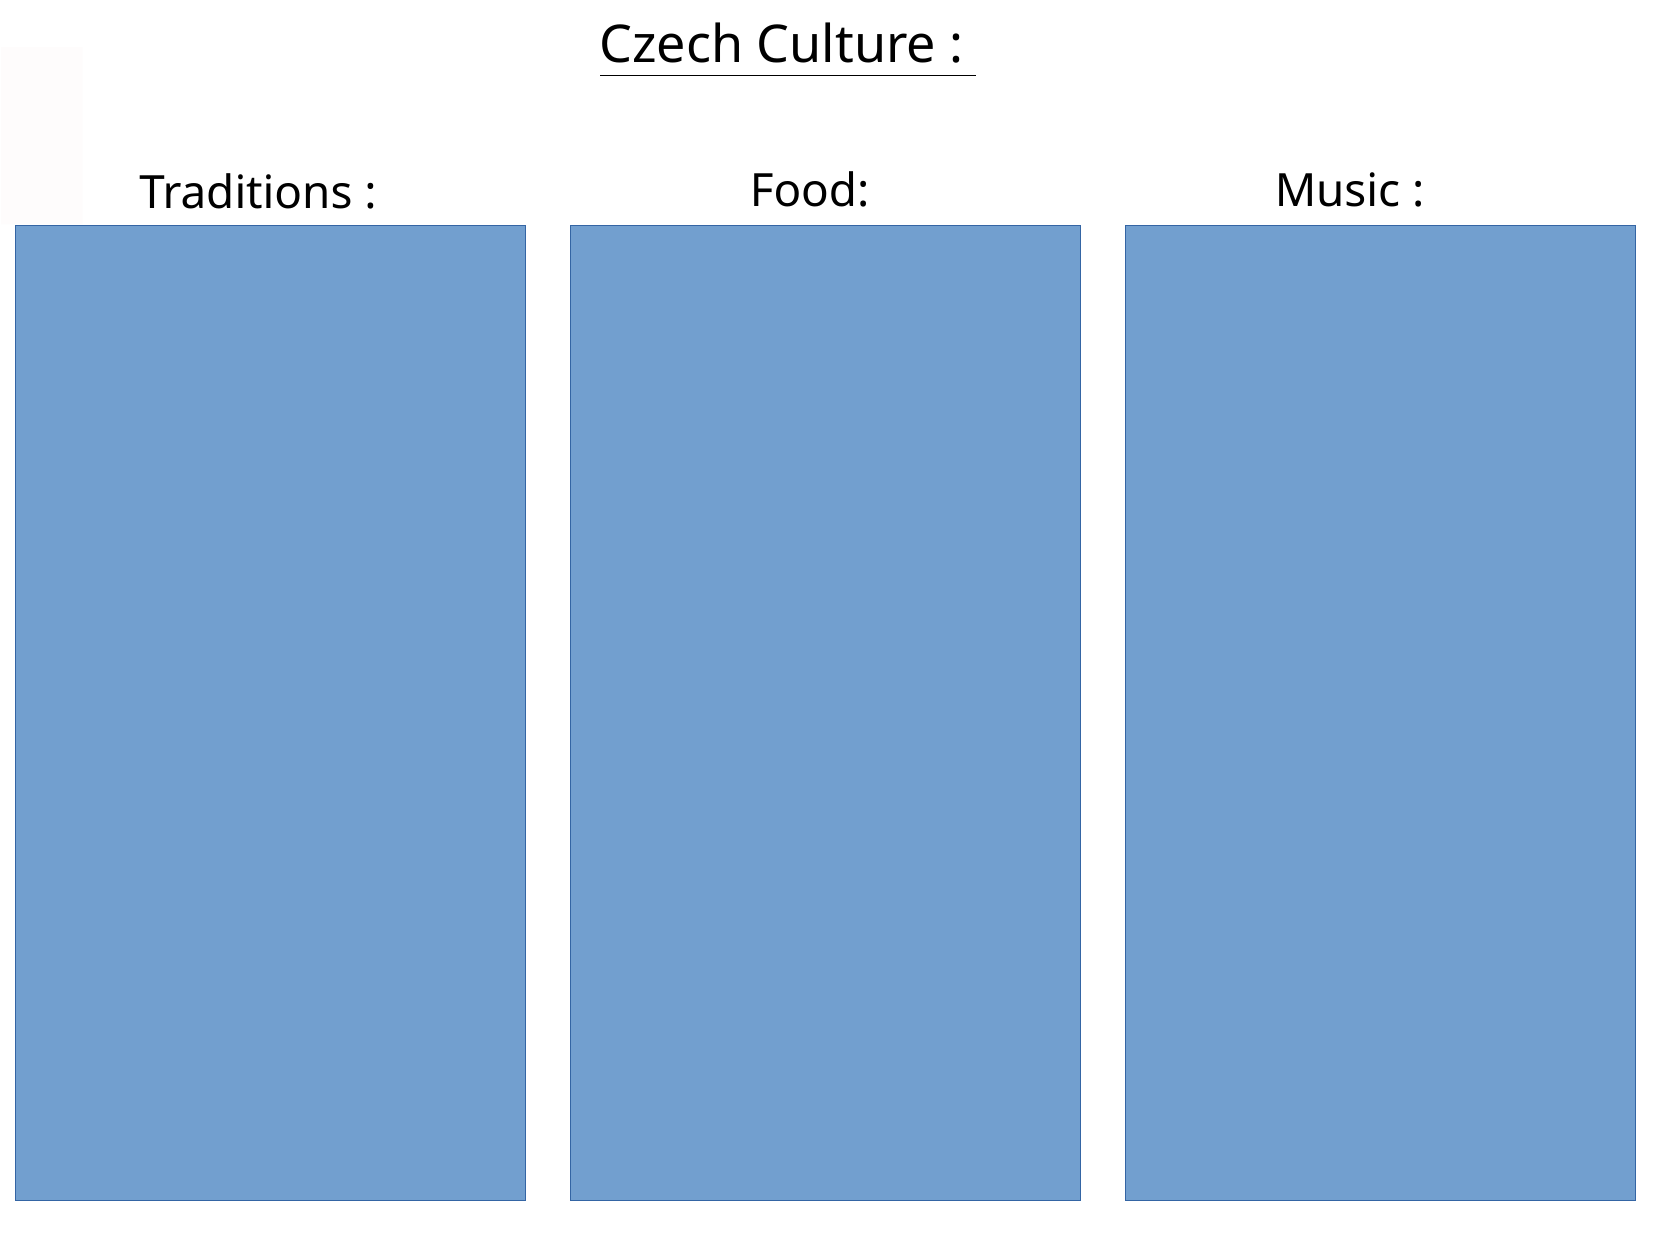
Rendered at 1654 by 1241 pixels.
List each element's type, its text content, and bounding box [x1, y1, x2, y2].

text_box [570, 225, 1081, 1201]
text_box [1125, 225, 1636, 1201]
text_box [0, 15, 526, 1201]
text_box Traditions : [124, 151, 406, 241]
text_box Music : [1260, 150, 1447, 239]
text_box Czech Culture : [585, 0, 996, 99]
text_box Food: [735, 150, 1021, 268]
